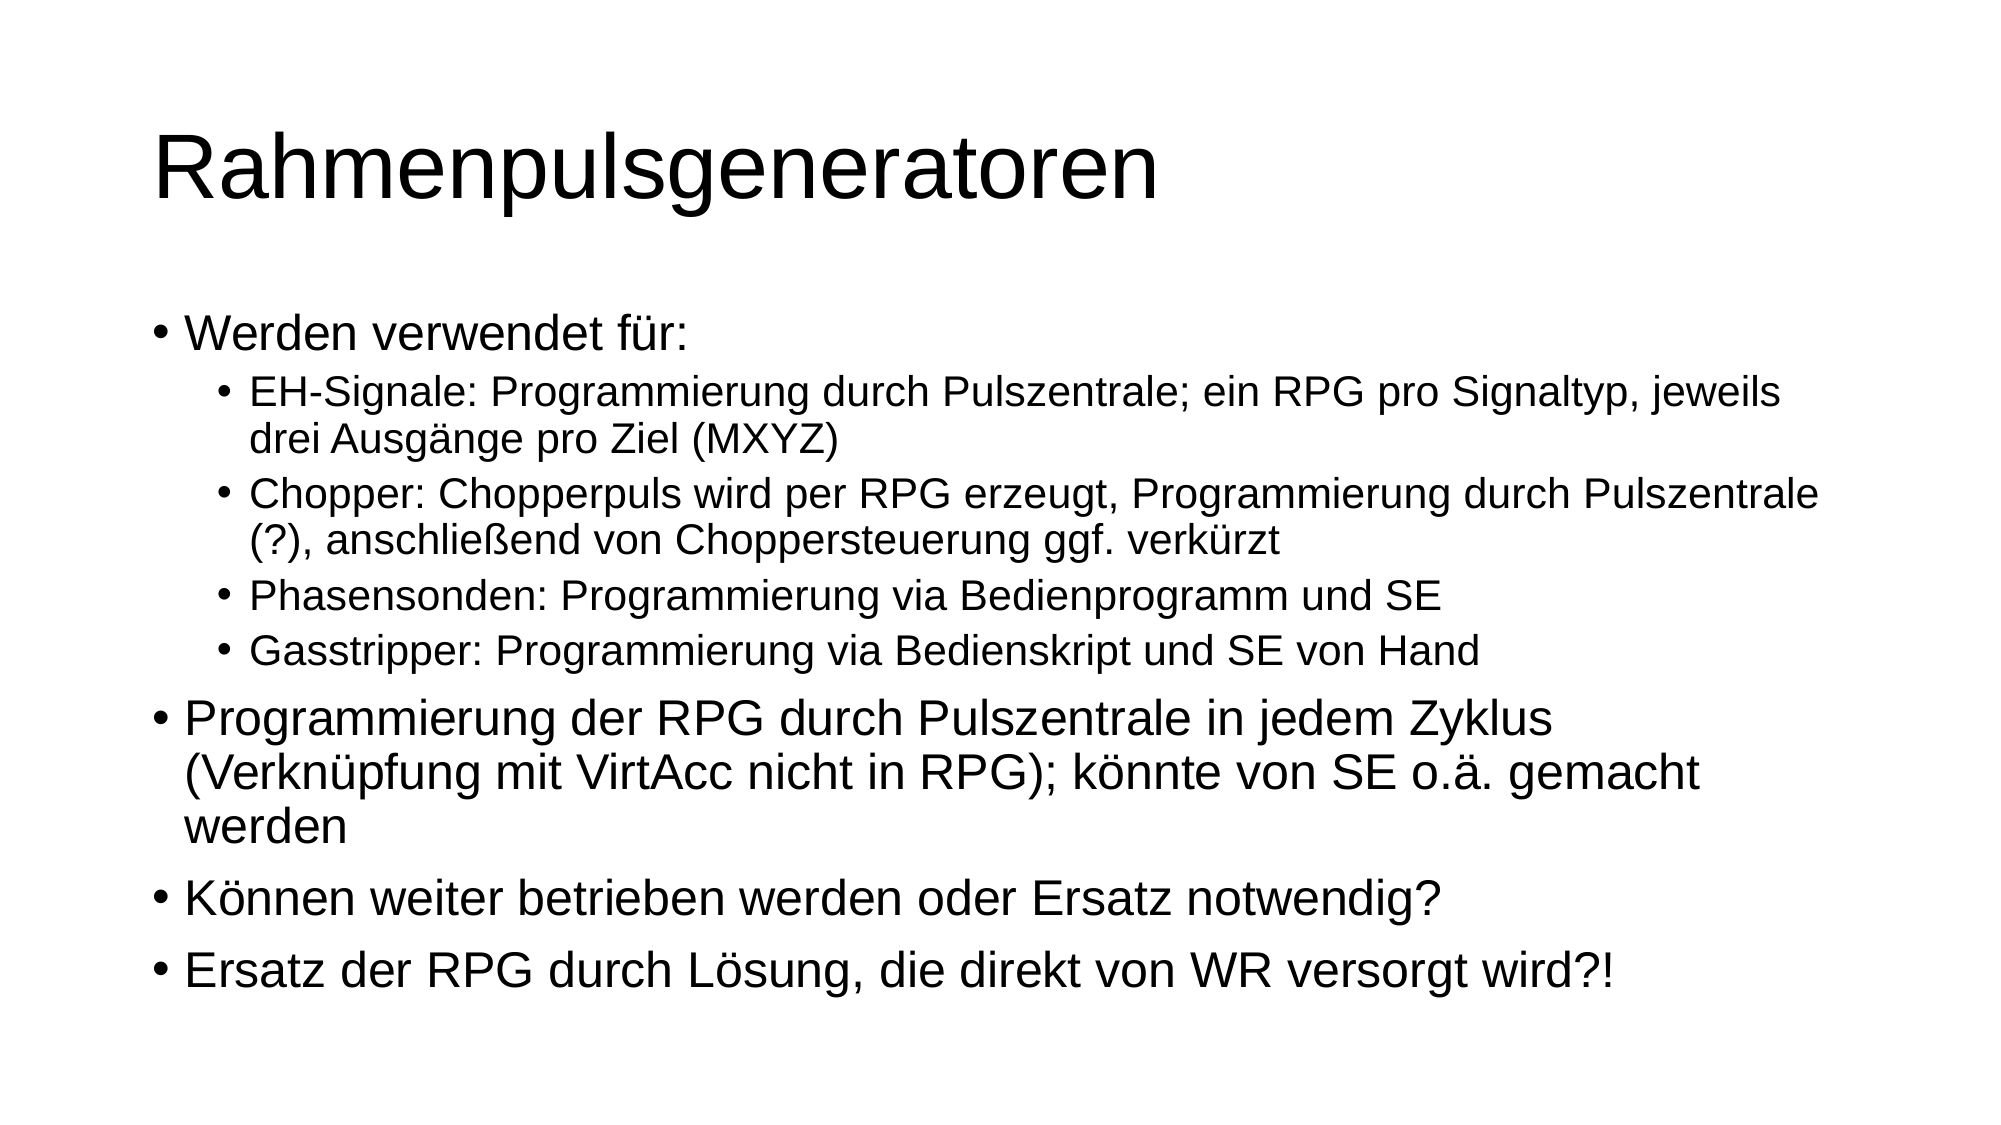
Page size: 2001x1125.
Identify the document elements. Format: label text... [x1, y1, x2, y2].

list Werden verwendet für: EH-Signale: Programmierung durch Pulszentrale; ein RPG pro Signaltyp, jeweils drei Ausgänge pro Ziel (MXYZ) Chopper: Chopperpuls wird per RPG erzeugt, Programmierung durch Pulszentrale (?), anschließend von Choppersteuerung ggf. verkürzt Phasensonden: Programmierung via Bedienprogramm und SE Gasstripper: Programmierung via Bedienskript und SE von Hand Programmierung der RPG durch Pulszentrale in jedem Zyklus (Verknüpfung mit VirtAcc nicht in RPG); könnte von SE o.ä. gemacht werden Können weiter betrieben werden oder Ersatz notwendig? Ersatz der RPG durch Lösung, die direkt von WR versorgt wird?! [137, 299, 1863, 1014]
title Rahmenpulsgeneratoren [137, 59, 1863, 278]
